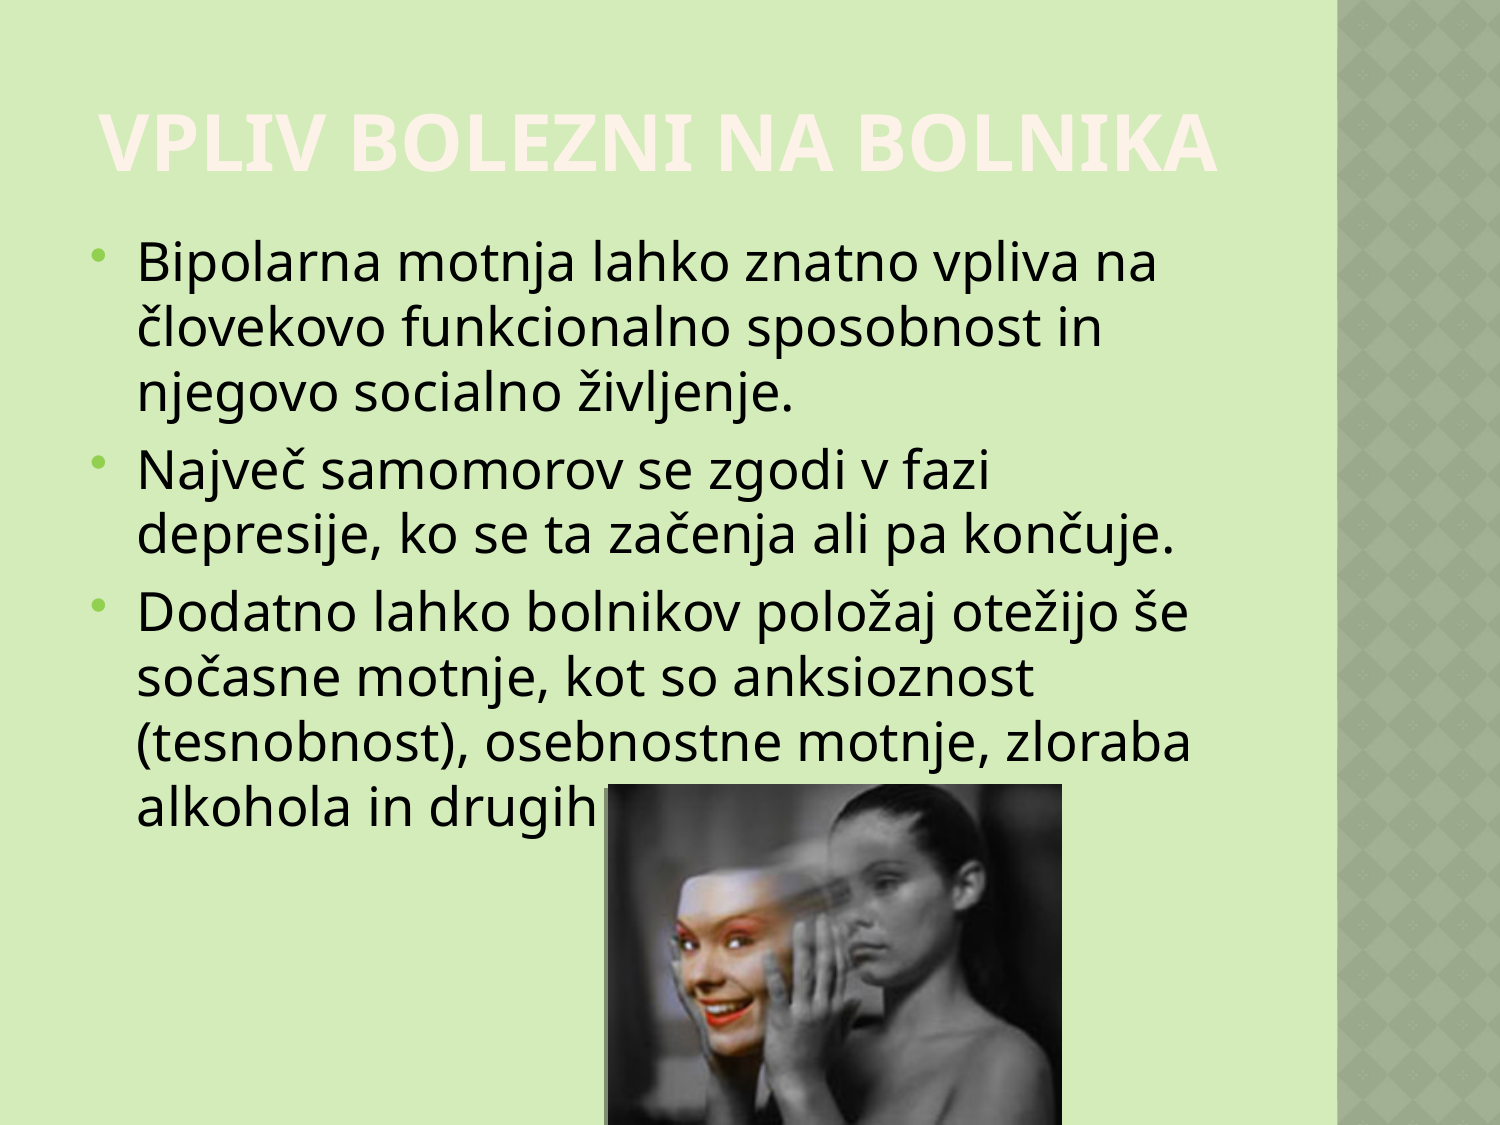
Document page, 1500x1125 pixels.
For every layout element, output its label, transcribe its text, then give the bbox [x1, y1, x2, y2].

picture [608, 784, 1062, 1125]
title VPLIV BOLEZNI NA BOLNIKA [64, 0, 1253, 188]
list Bipolarna motnja lahko znatno vpliva na človekovo funkcionalno sposobnost in njegovo socialno življenje. Največ samomorov se zgodi v fazi depresije, ko se ta začenja ali pa končuje. Dodatno lahko bolnikov položaj otežijo še sočasne motnje, kot so anksioznost (tesnobnost), osebnostne motnje, zloraba alkohola in drugih substanc. [76, 220, 1265, 1015]
